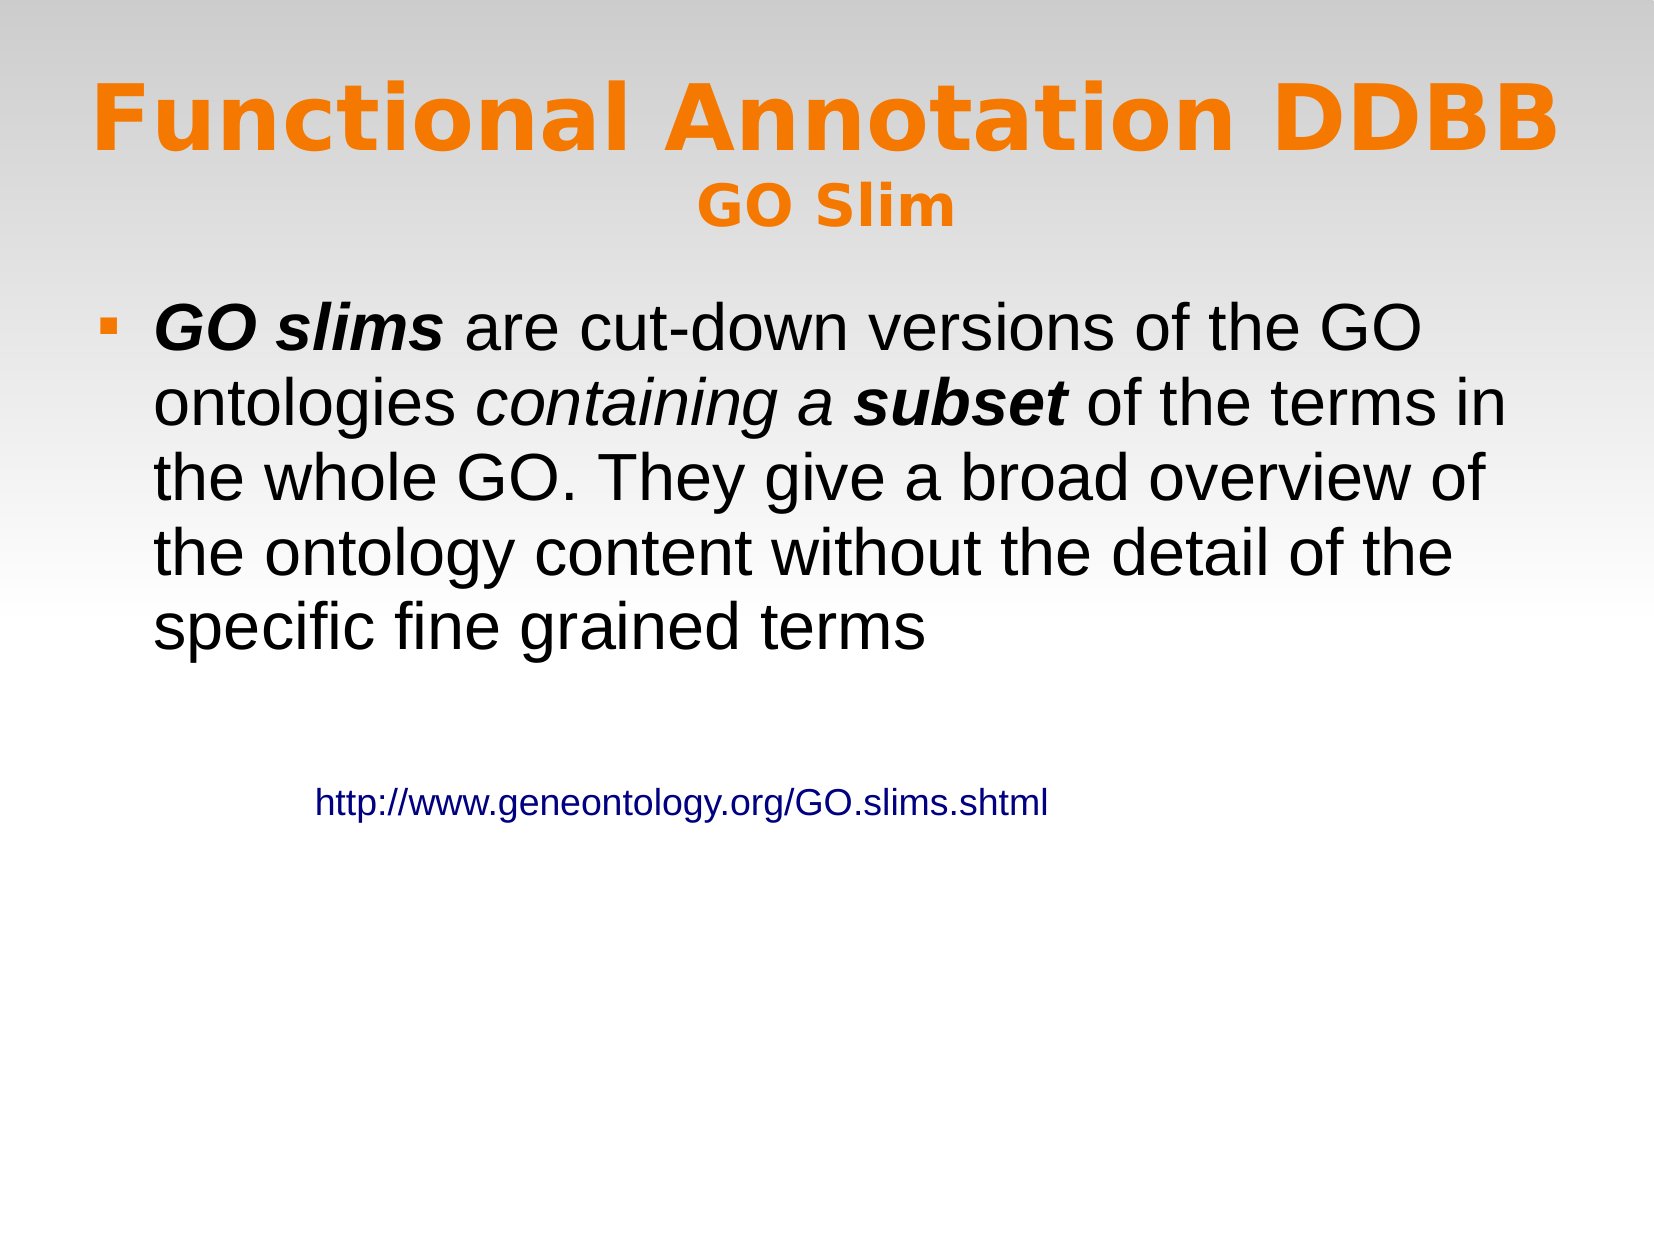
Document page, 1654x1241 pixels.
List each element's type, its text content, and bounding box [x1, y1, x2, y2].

list GO slims are cut-down versions of the GO ontologies containing a subset of the terms in the whole GO. They give a broad overview of the ontology content without the detail of the specific fine grained terms [82, 290, 1571, 676]
text_box http://www.geneontology.org/GO.slims.shtml [300, 774, 1065, 836]
title Functional Annotation DDBB GO Slim [82, 56, 1571, 250]
